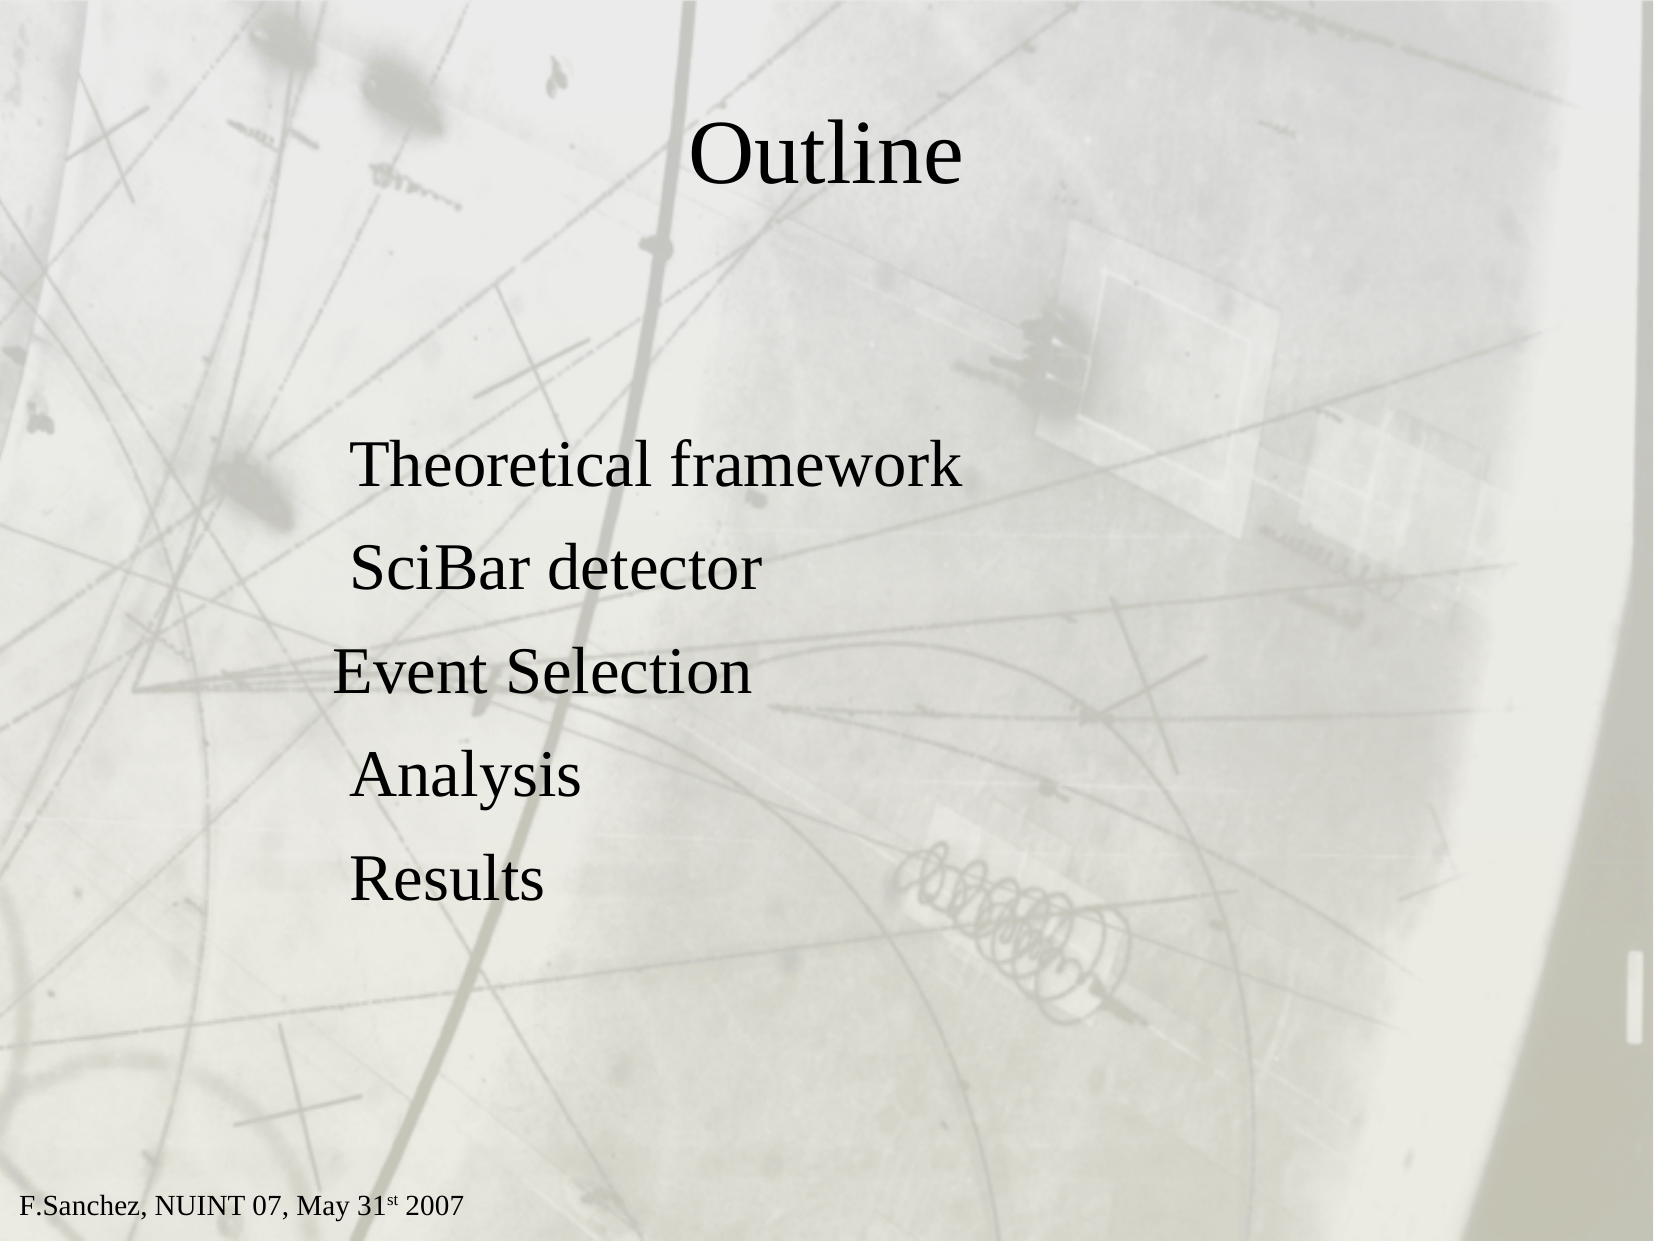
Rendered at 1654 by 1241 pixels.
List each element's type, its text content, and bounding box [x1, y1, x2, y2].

picture [0, 0, 1654, 1241]
title Outline [82, 49, 1571, 257]
list Theoretical framework SciBar detector Event Selection Analysis Results [332, 426, 1447, 929]
